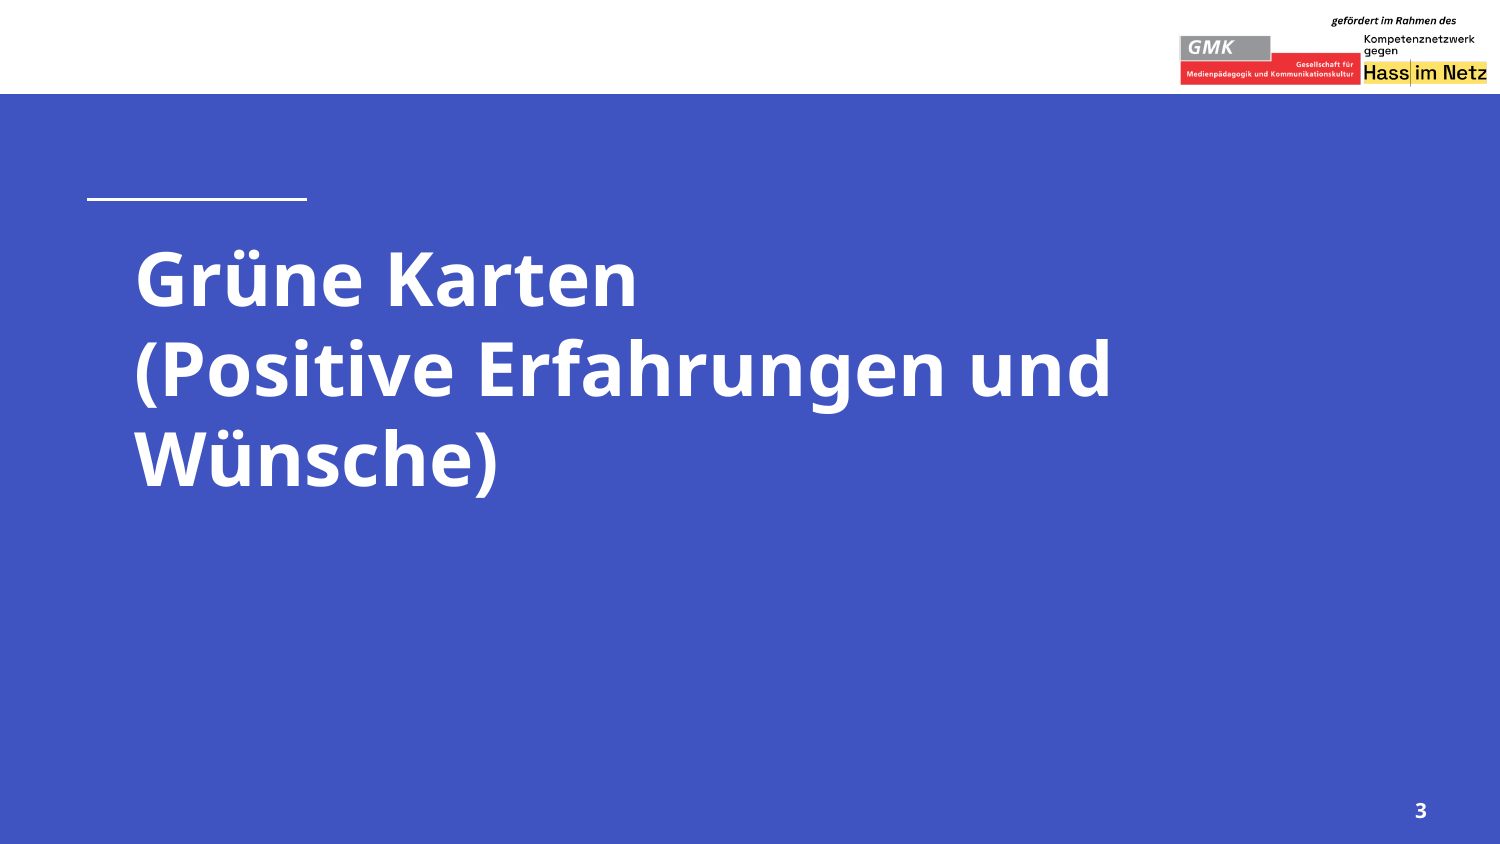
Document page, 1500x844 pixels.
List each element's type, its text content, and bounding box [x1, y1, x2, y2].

text_box 3 [1400, 779, 1491, 844]
title Grüne Karten (Positive Erfahrungen und Wünsche) [119, 216, 1381, 466]
